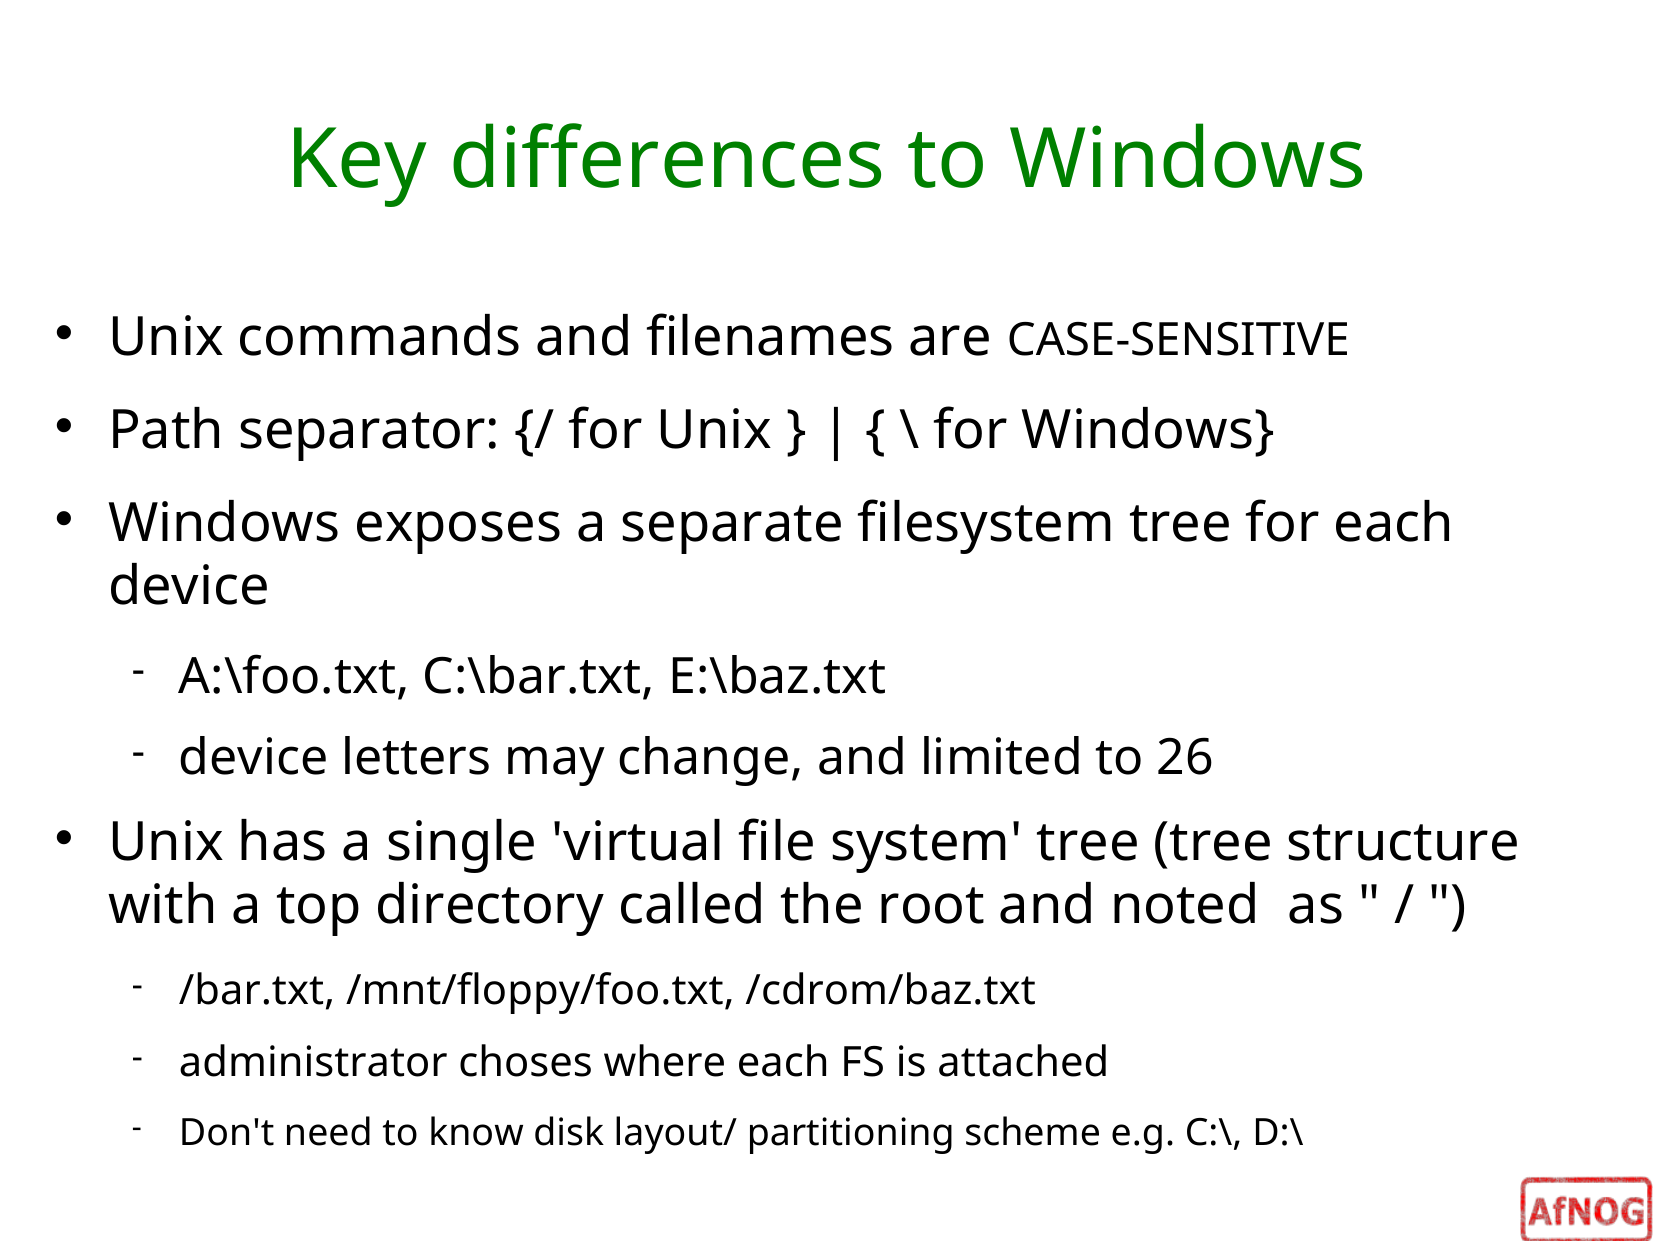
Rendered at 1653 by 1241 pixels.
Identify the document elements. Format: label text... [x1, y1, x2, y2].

text_box Key differences to Windows [121, 73, 1533, 241]
text_box Unix commands and filenames are CASE-SENSITIVE Path separator: {/ for Unix } | { \ for Windows} Windows exposes a separate filesystem tree for each device A:\foo.txt, C:\bar.txt, E:\baz.txt device letters may change, and limited to 26 Unix has a single 'virtual file system' tree (tree structure with a top directory called the root and noted as " / ") /bar.txt, /mnt/floppy/foo.txt, /cdrom/baz.txt administrator choses where each FS is attached Don't need to know disk layout/ partitioning scheme e.g. C:\, D:\ [37, 303, 1613, 1214]
picture [1519, 1175, 1653, 1241]
